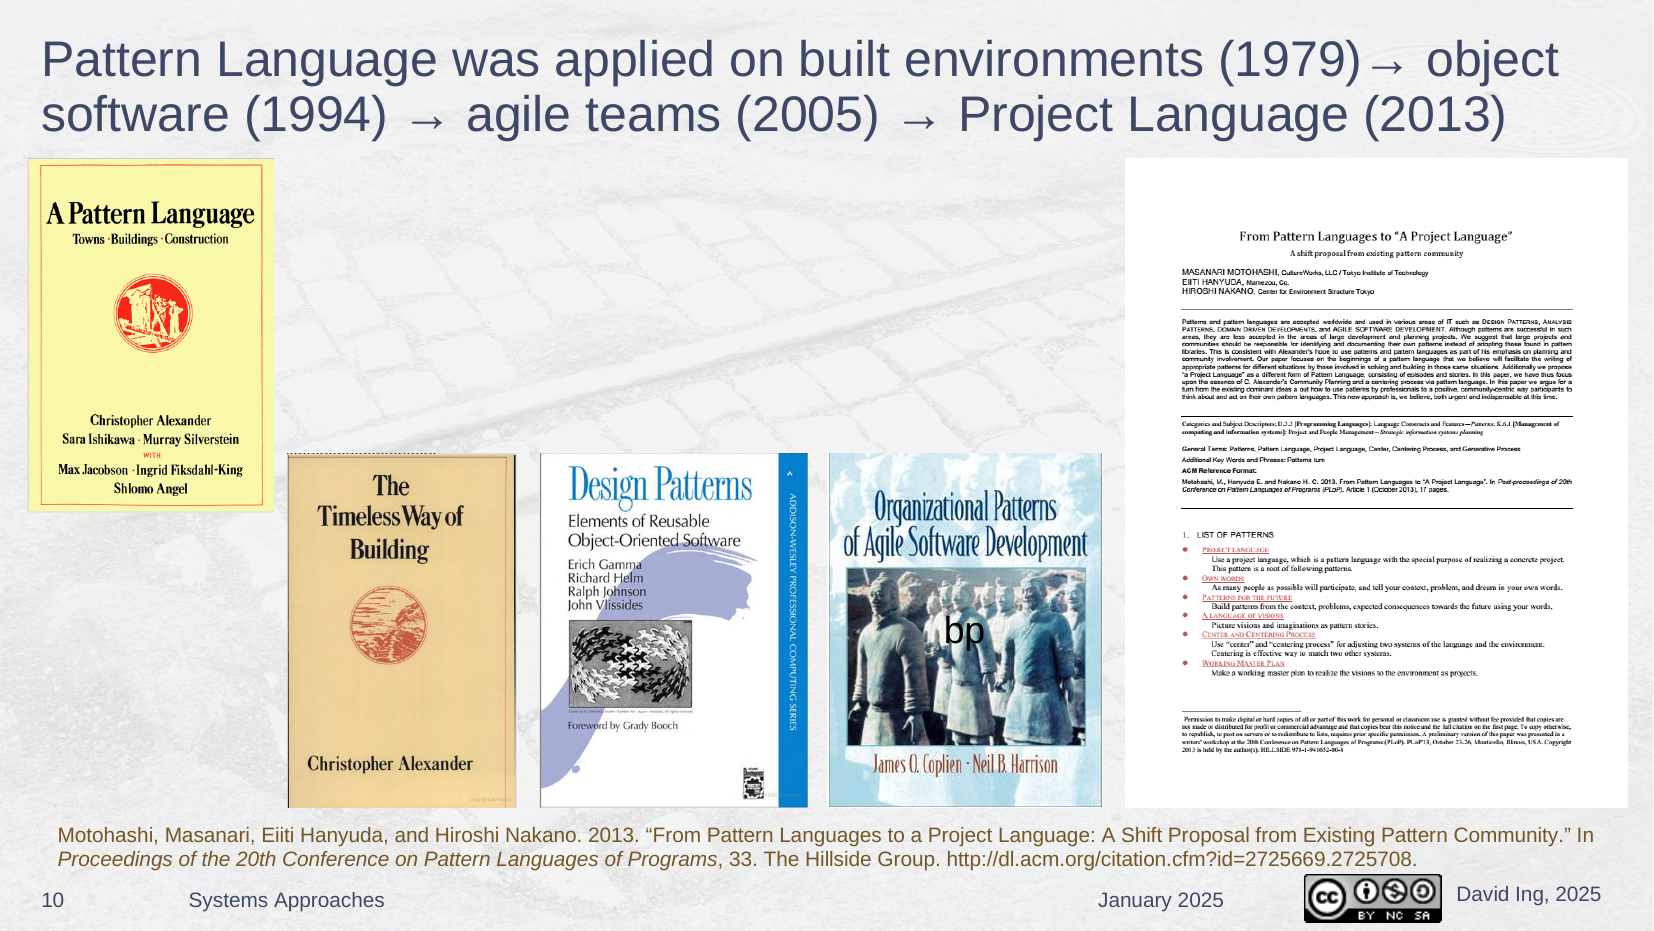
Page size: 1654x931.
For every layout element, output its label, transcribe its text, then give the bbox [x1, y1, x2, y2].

title Pattern Language was applied on built environments (1979)→ object software (1994) → agile teams (2005) → Project Language (2013) [41, 30, 1613, 143]
picture [0, 0, 1654, 931]
text_box Motohashi, Masanari, Eiiti Hanyuda, and Hiroshi Nakano. 2013. “From Pattern Languages to a Project Language: A Shift Proposal from Existing Pattern Community.” In Proceedings of the 20th Conference on Pattern Languages of Programs, 33. The Hillside Group. http://dl.acm.org/citation.cfm?id=2725669.2725708. [42, 816, 1613, 878]
